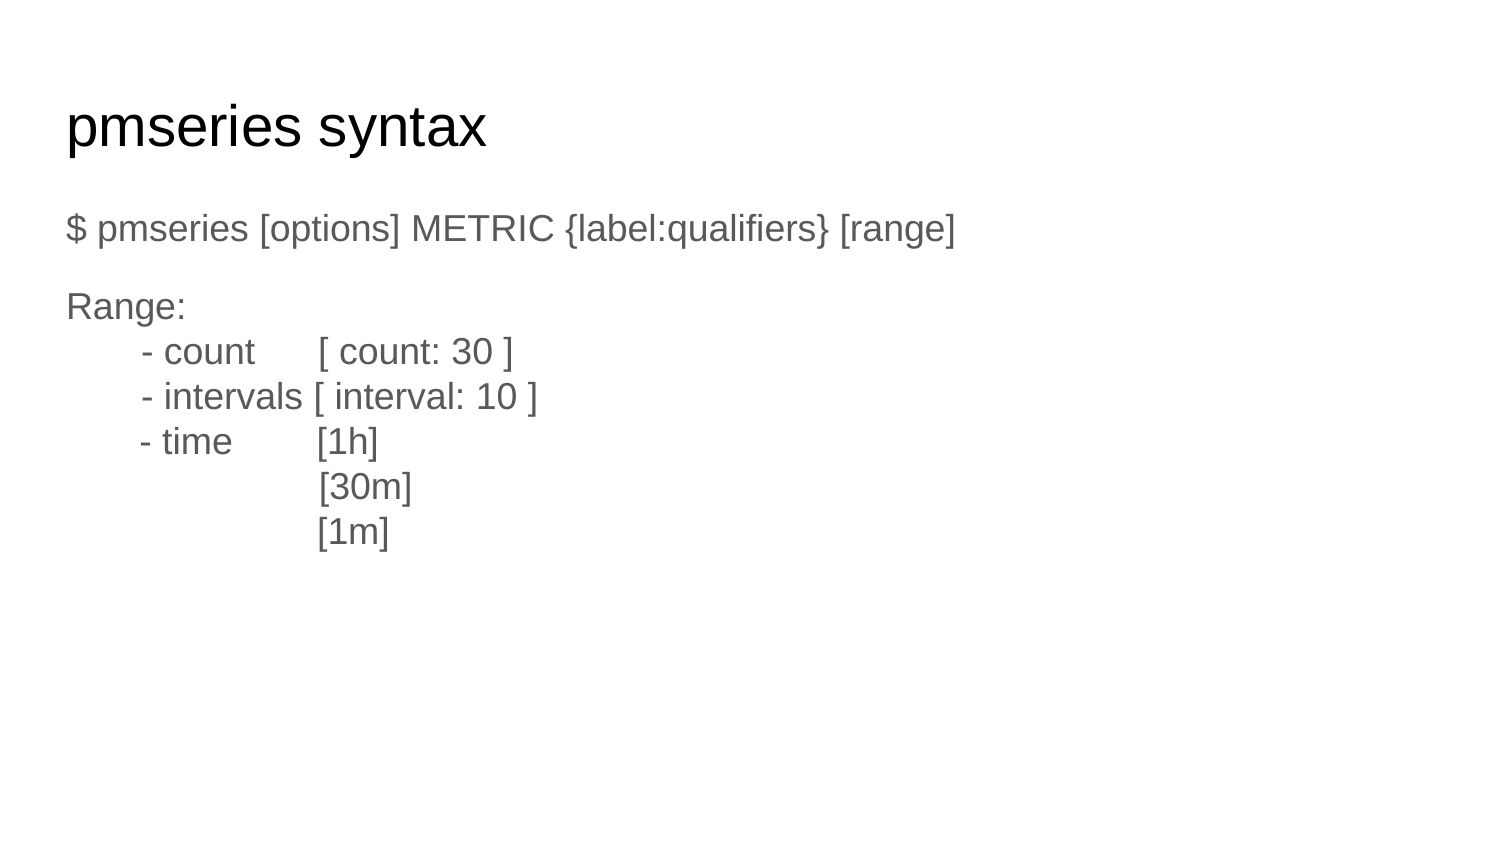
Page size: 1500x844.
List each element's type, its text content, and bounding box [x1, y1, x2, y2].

title pmseries syntax [51, 72, 1449, 167]
list $ pmseries [options] METRIC {label:qualifiers} [range] Range: - count [ count: 30 ] - intervals [ interval: 10 ] - time [1h] [30m] [1m] [51, 189, 1449, 750]
